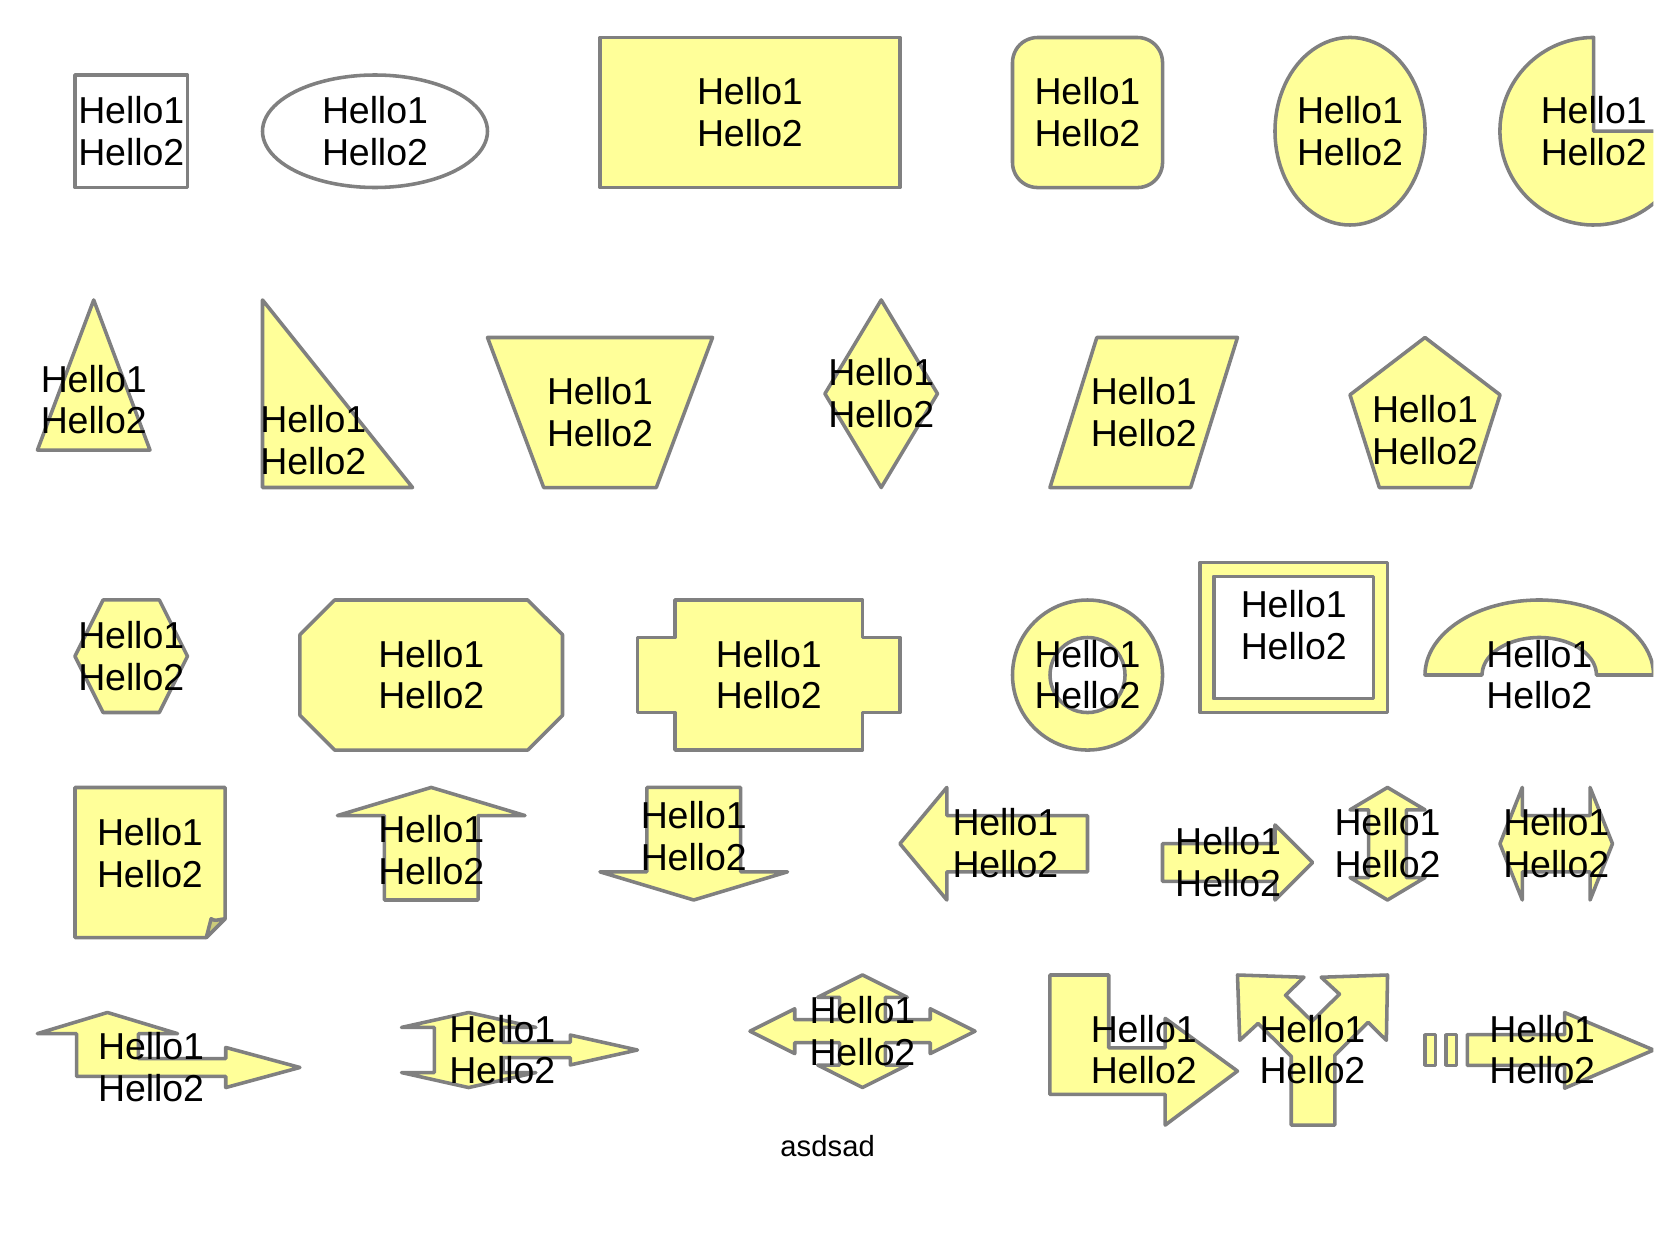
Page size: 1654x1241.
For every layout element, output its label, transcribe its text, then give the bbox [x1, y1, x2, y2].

text_box Hello1 Hello2 [1162, 825, 1313, 901]
text_box Hello1 Hello2 [1012, 600, 1163, 751]
text_box Hello1 Hello2 [37, 1012, 300, 1088]
text_box Hello1 Hello2 [637, 600, 901, 751]
text_box Hello1 Hello2 [262, 299, 413, 488]
text_box Hello1 Hello2 [74, 599, 188, 713]
text_box Hello1 Hello2 [1467, 1012, 1654, 1089]
text_box Hello1 Hello2 [75, 75, 188, 188]
text_box Hello1 Hello2 [1510, 787, 1524, 820]
text_box Hello1 Hello2 [337, 787, 526, 901]
text_box Hello1 Hello2 [262, 75, 488, 188]
text_box Hello1 Hello2 [37, 300, 151, 451]
text_box Hello1 Hello2 [1275, 37, 1426, 226]
text_box Hello1 Hello2 [750, 974, 976, 1088]
text_box Hello1 Hello2 [1499, 37, 1654, 226]
text_box Hello1 Hello2 [1510, 865, 1524, 901]
text_box Hello1 Hello2 [1049, 975, 1238, 1126]
text_box Hello1 Hello2 [599, 787, 788, 901]
text_box Hello1 Hello2 [1425, 600, 1654, 676]
text_box Hello1 Hello2 [1350, 787, 1426, 901]
text_box Hello1 Hello2 [824, 299, 938, 488]
text_box Hello1 Hello2 [1446, 1034, 1457, 1066]
text_box Hello1 Hello2 [487, 337, 713, 488]
text_box Hello1 Hello2 [1012, 37, 1163, 188]
text_box Hello1 Hello2 [1425, 1034, 1436, 1066]
text_box Hello1 Hello2 [1350, 337, 1501, 488]
text_box Hello1 Hello2 [401, 1012, 638, 1088]
text_box Hello1 Hello2 [600, 37, 901, 188]
text_box Hello1 Hello2 [1199, 562, 1388, 713]
text_box Hello1 Hello2 [899, 787, 1088, 901]
text_box Hello1 Hello2 [1499, 787, 1613, 873]
text_box Hello1 Hello2 [1049, 337, 1238, 488]
text_box Hello1 Hello2 [1237, 975, 1388, 1126]
text_box Hello1 Hello2 [299, 600, 563, 751]
text_box Hello1 Hello2 [75, 787, 226, 938]
